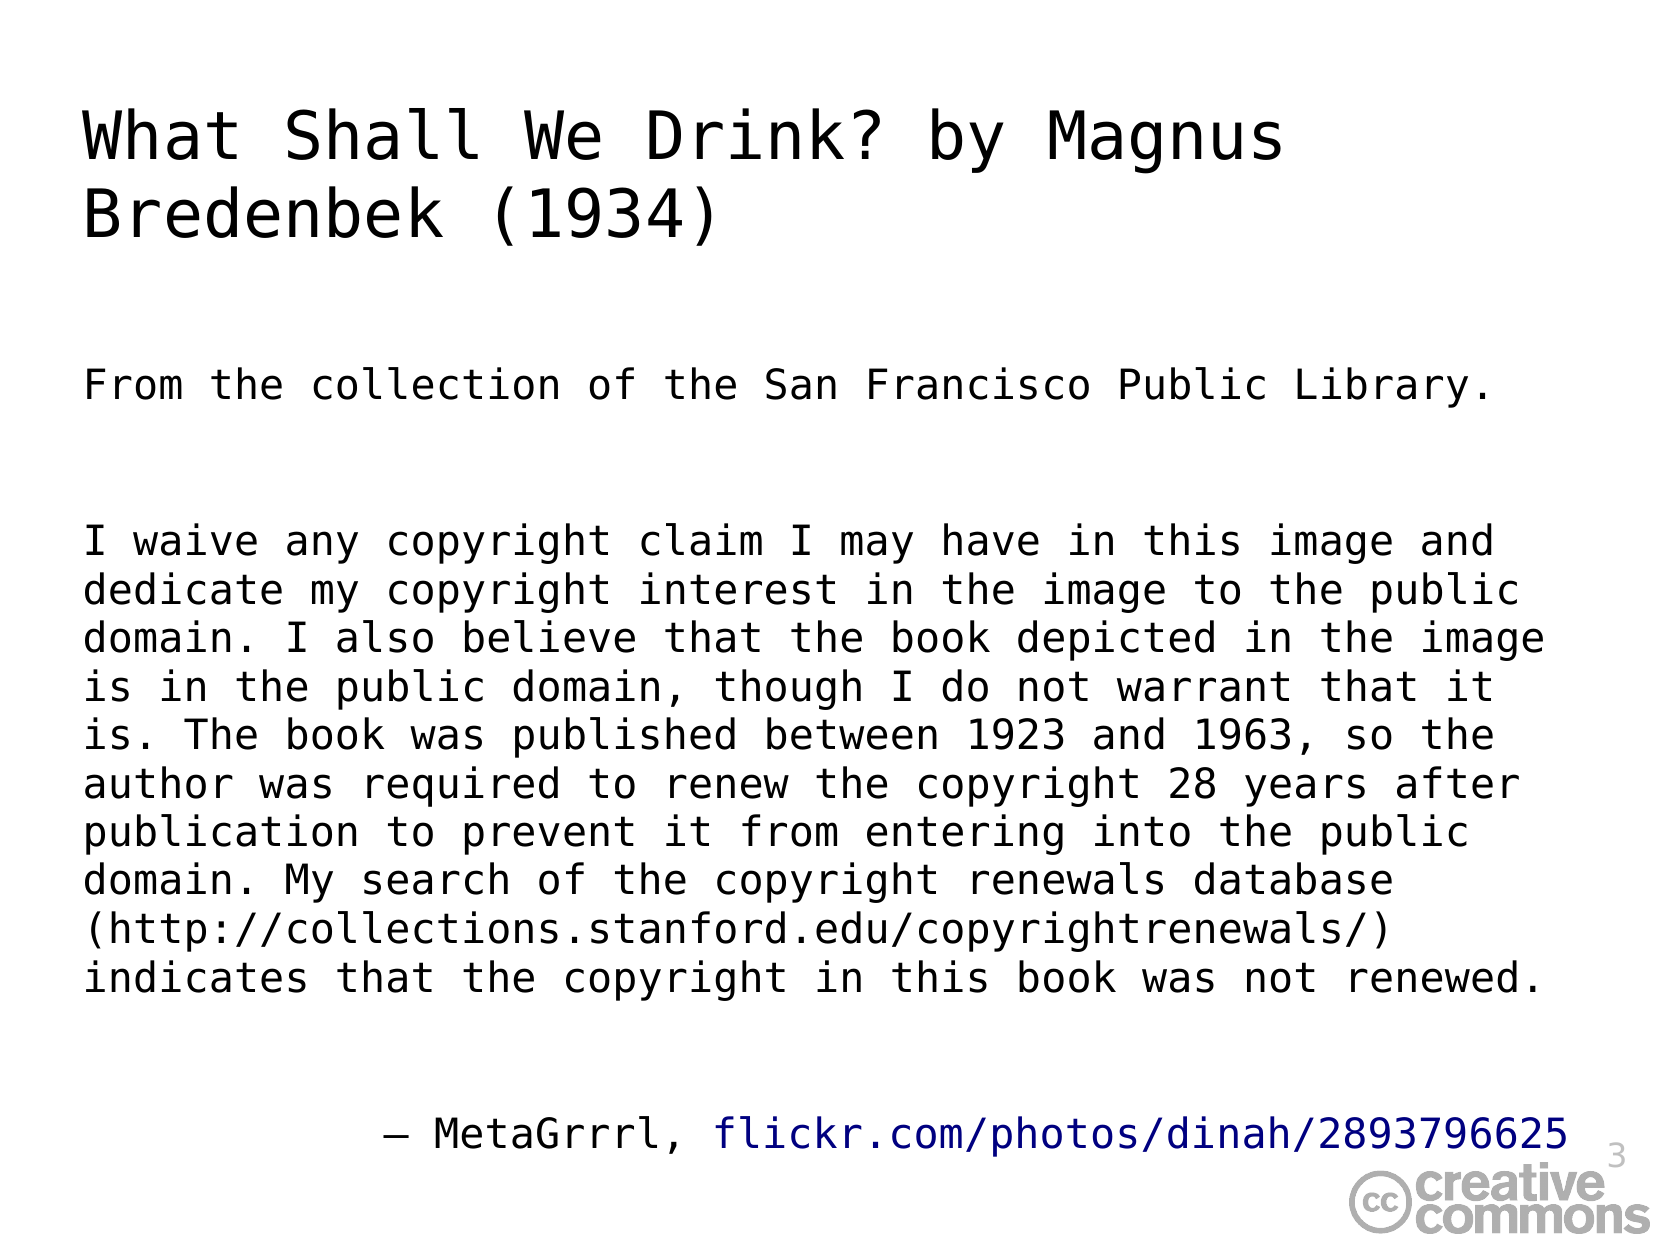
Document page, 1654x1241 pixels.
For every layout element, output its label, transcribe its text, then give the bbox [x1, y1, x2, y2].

list What Shall We Drink? by Magnus Bredenbek (1934) From the collection of the San Francisco Public Library. I waive any copyright claim I may have in this image and dedicate my copyright interest in the image to the public domain. I also believe that the book depicted in the image is in the public domain, though I do not warrant that it is. The book was published between 1923 and 1963, so the author was required to renew the copyright 28 years after publication to prevent it from entering into the public domain. My search of the copyright renewals database (http://collections.stanford.edu/copyrightrenewals/) indicates that the copyright in this book was not renewed. – MetaGrrrl, flickr.com/photos/dinah/2893796625 [82, 97, 1571, 1241]
picture [1571, 1162, 1650, 1234]
